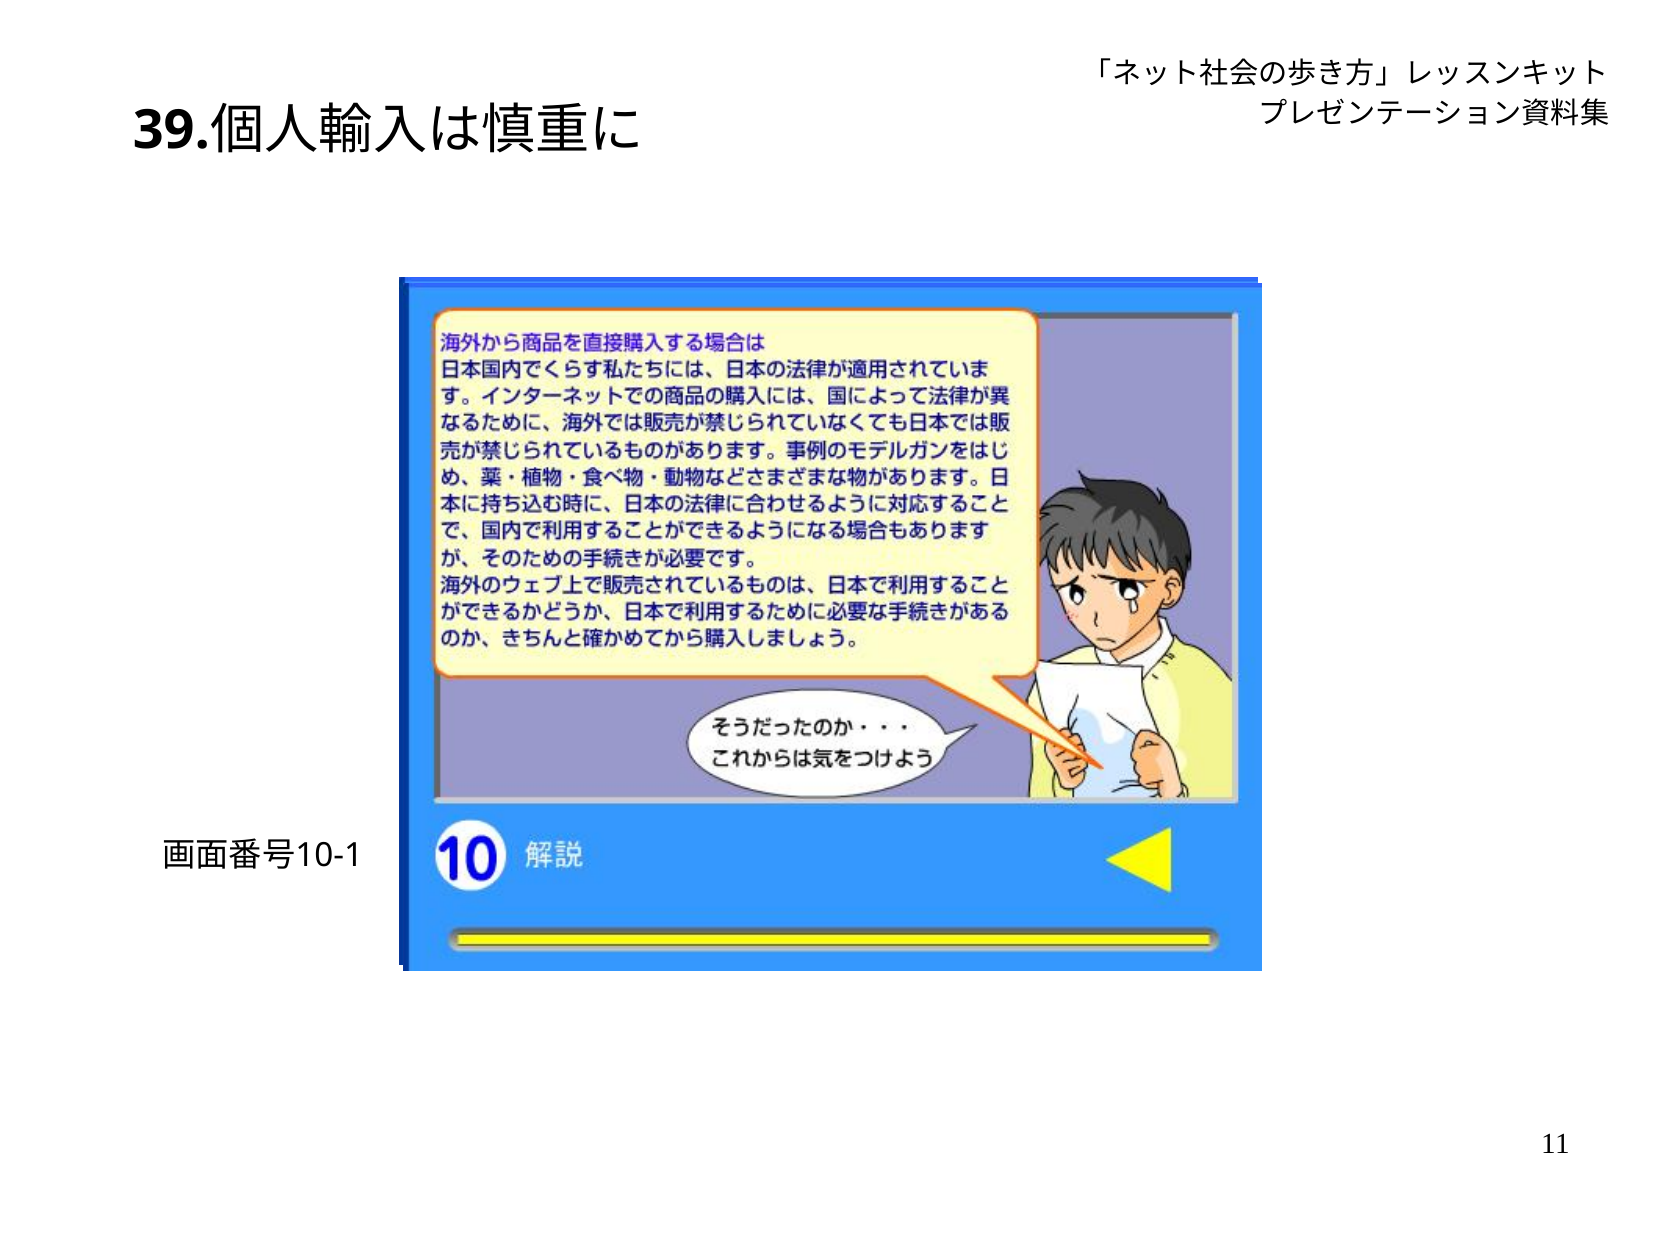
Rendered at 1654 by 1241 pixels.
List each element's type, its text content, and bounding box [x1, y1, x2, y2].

text_box 画面番号10-1 [147, 826, 384, 882]
picture [399, 277, 1262, 971]
text_box 「ネット社会の歩き方」レッスンキット プレゼンテーション資料集 [1062, 44, 1625, 139]
text_box 39.個人輸入は慎重に [118, 88, 1241, 169]
